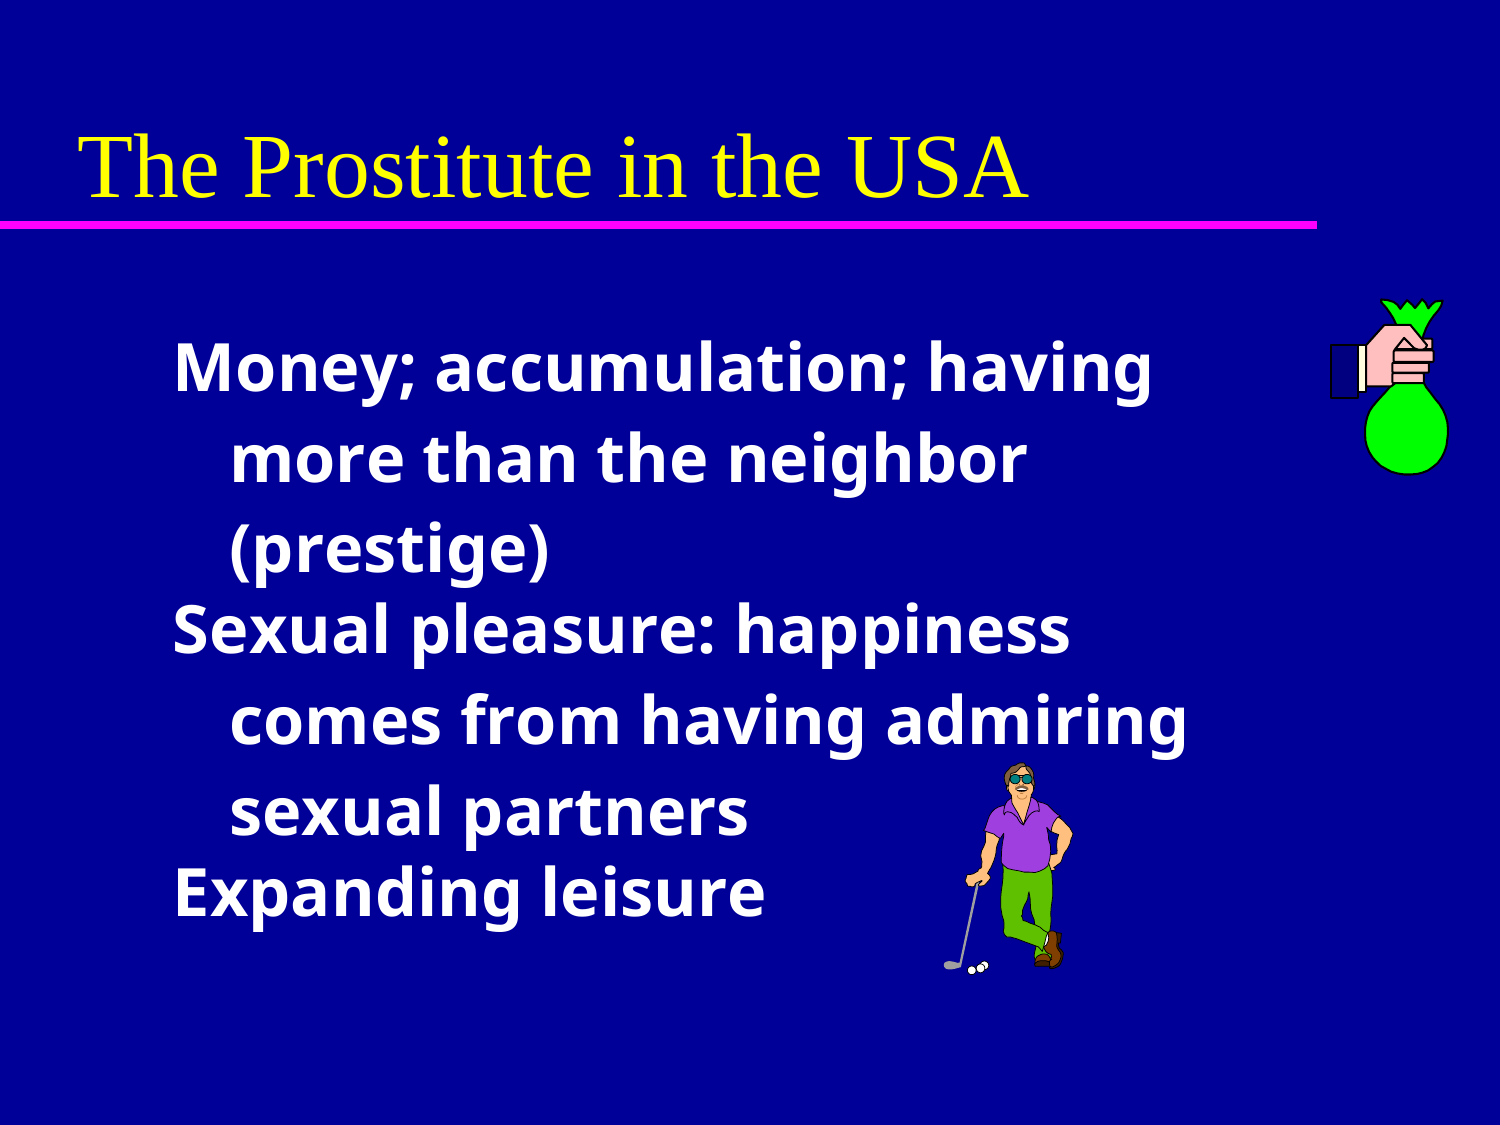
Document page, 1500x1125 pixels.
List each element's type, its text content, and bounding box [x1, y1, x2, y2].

text_box Money; accumulation; having more than the neighbor (prestige) [157, 312, 1277, 475]
chart [943, 950, 1075, 976]
text_box Sexual pleasure: happiness comes from having admiring sexual partners [157, 575, 1277, 801]
text_box Expanding leisure [157, 837, 1277, 950]
chart [943, 762, 1075, 837]
text_box [1331, 299, 1448, 475]
title The Prostitute in the USA [62, 43, 1338, 225]
